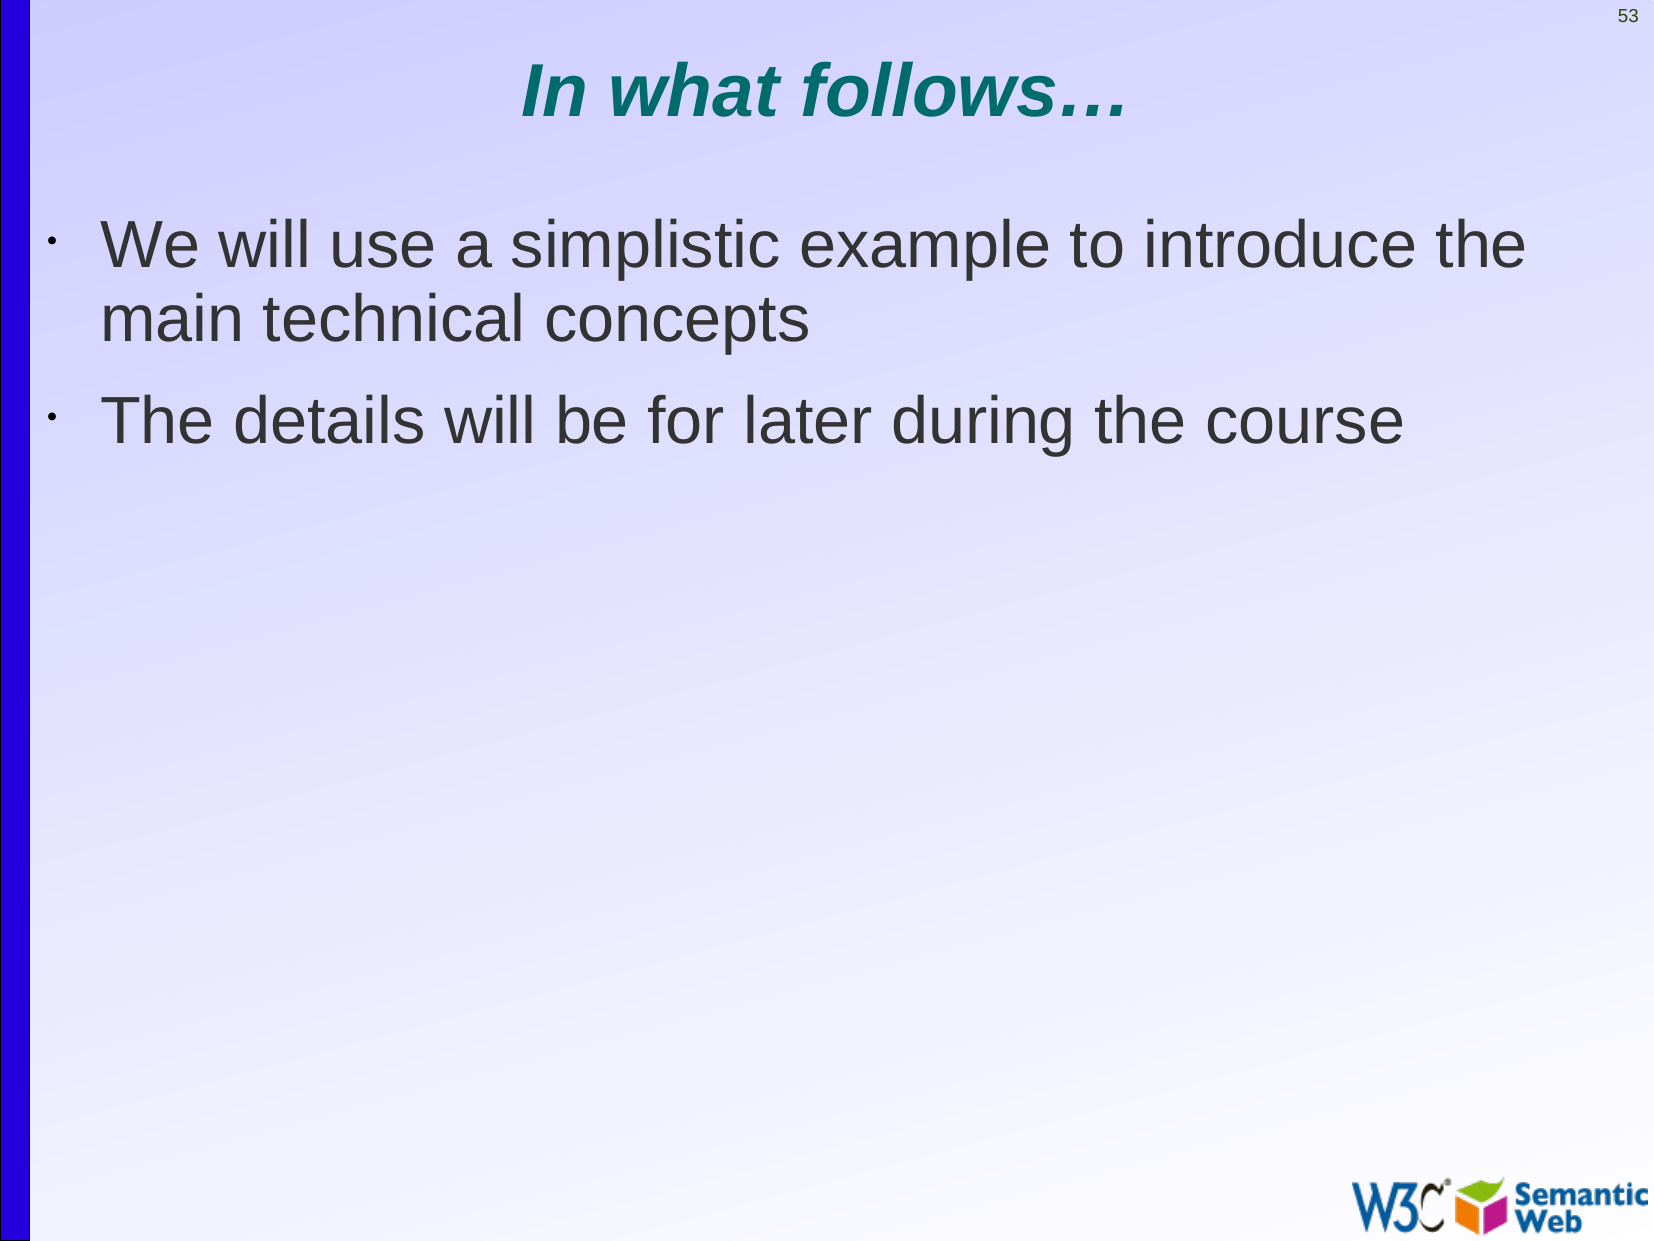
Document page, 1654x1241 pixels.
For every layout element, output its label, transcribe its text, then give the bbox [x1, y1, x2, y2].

picture [1352, 1175, 1648, 1235]
list We will use a simplistic example to introduce the main technical concepts The details will be for later during the course [29, 206, 1624, 1193]
title In what follows… [121, 0, 1534, 192]
